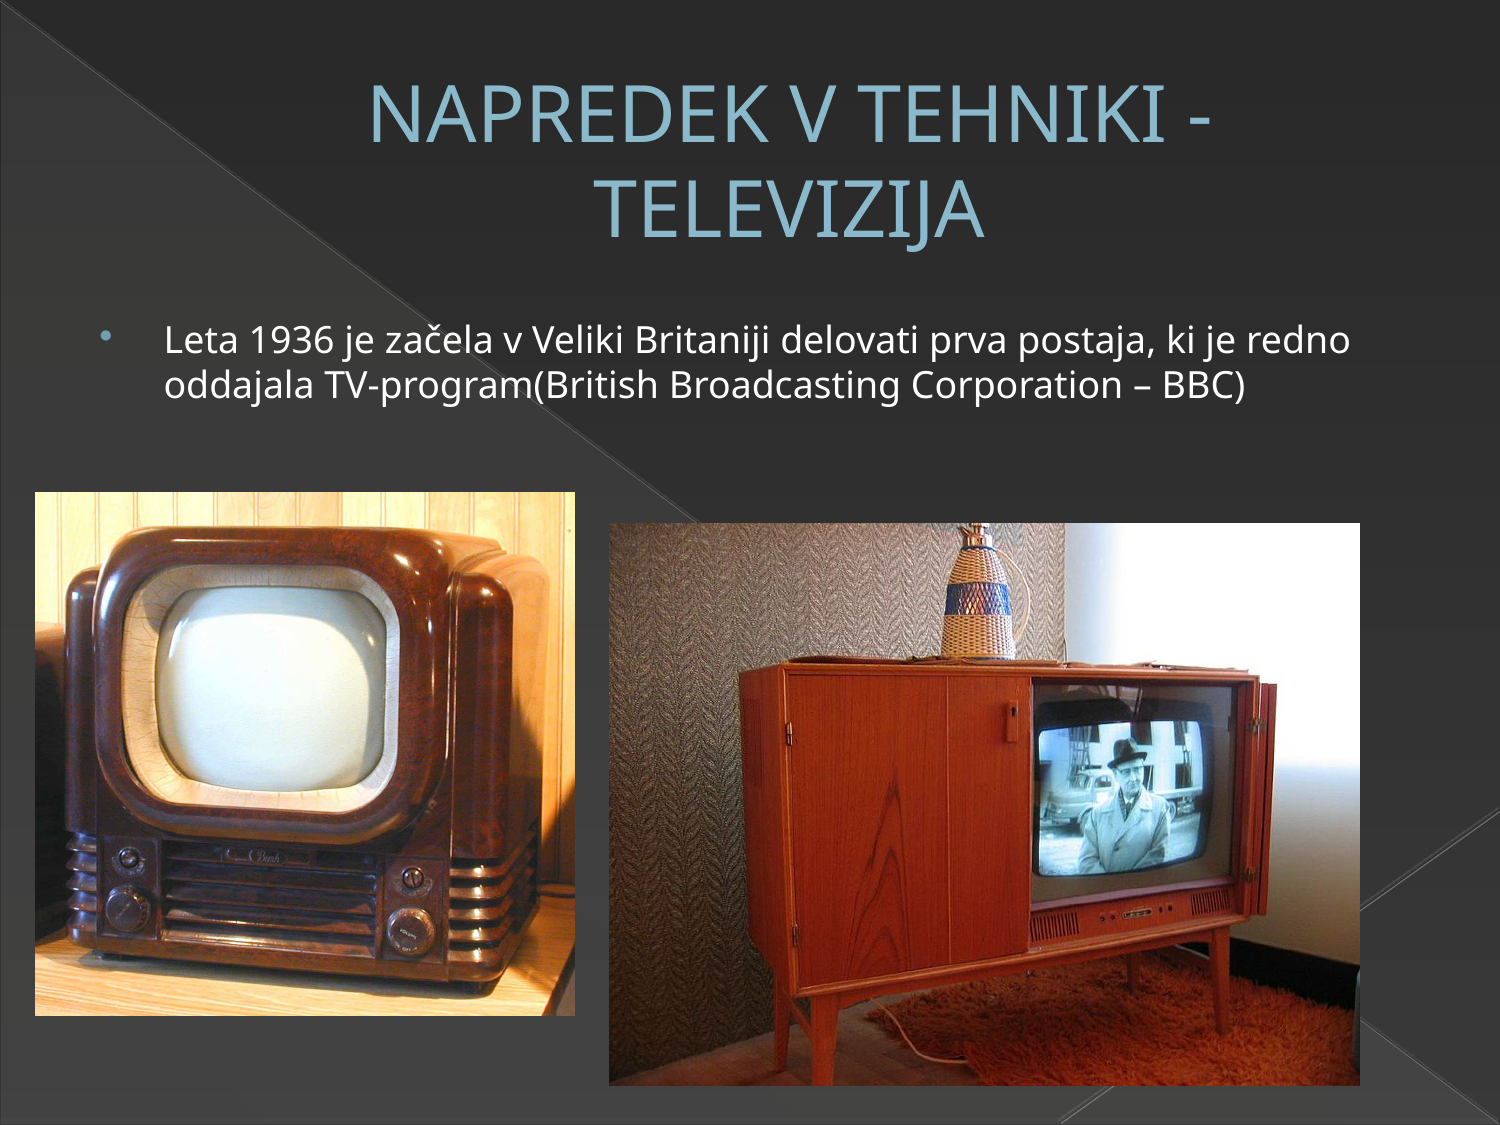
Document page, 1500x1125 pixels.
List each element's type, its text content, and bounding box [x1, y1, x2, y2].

list Leta 1936 je začela v Veliki Britaniji delovati prva postaja, ki je redno oddajala TV-program(British Broadcasting Corporation – BBC) [75, 308, 1425, 1059]
picture [609, 523, 1360, 1086]
picture [35, 492, 575, 1016]
title NAPREDEK V TEHNIKI - TELEVIZIJA [75, 43, 1425, 274]
